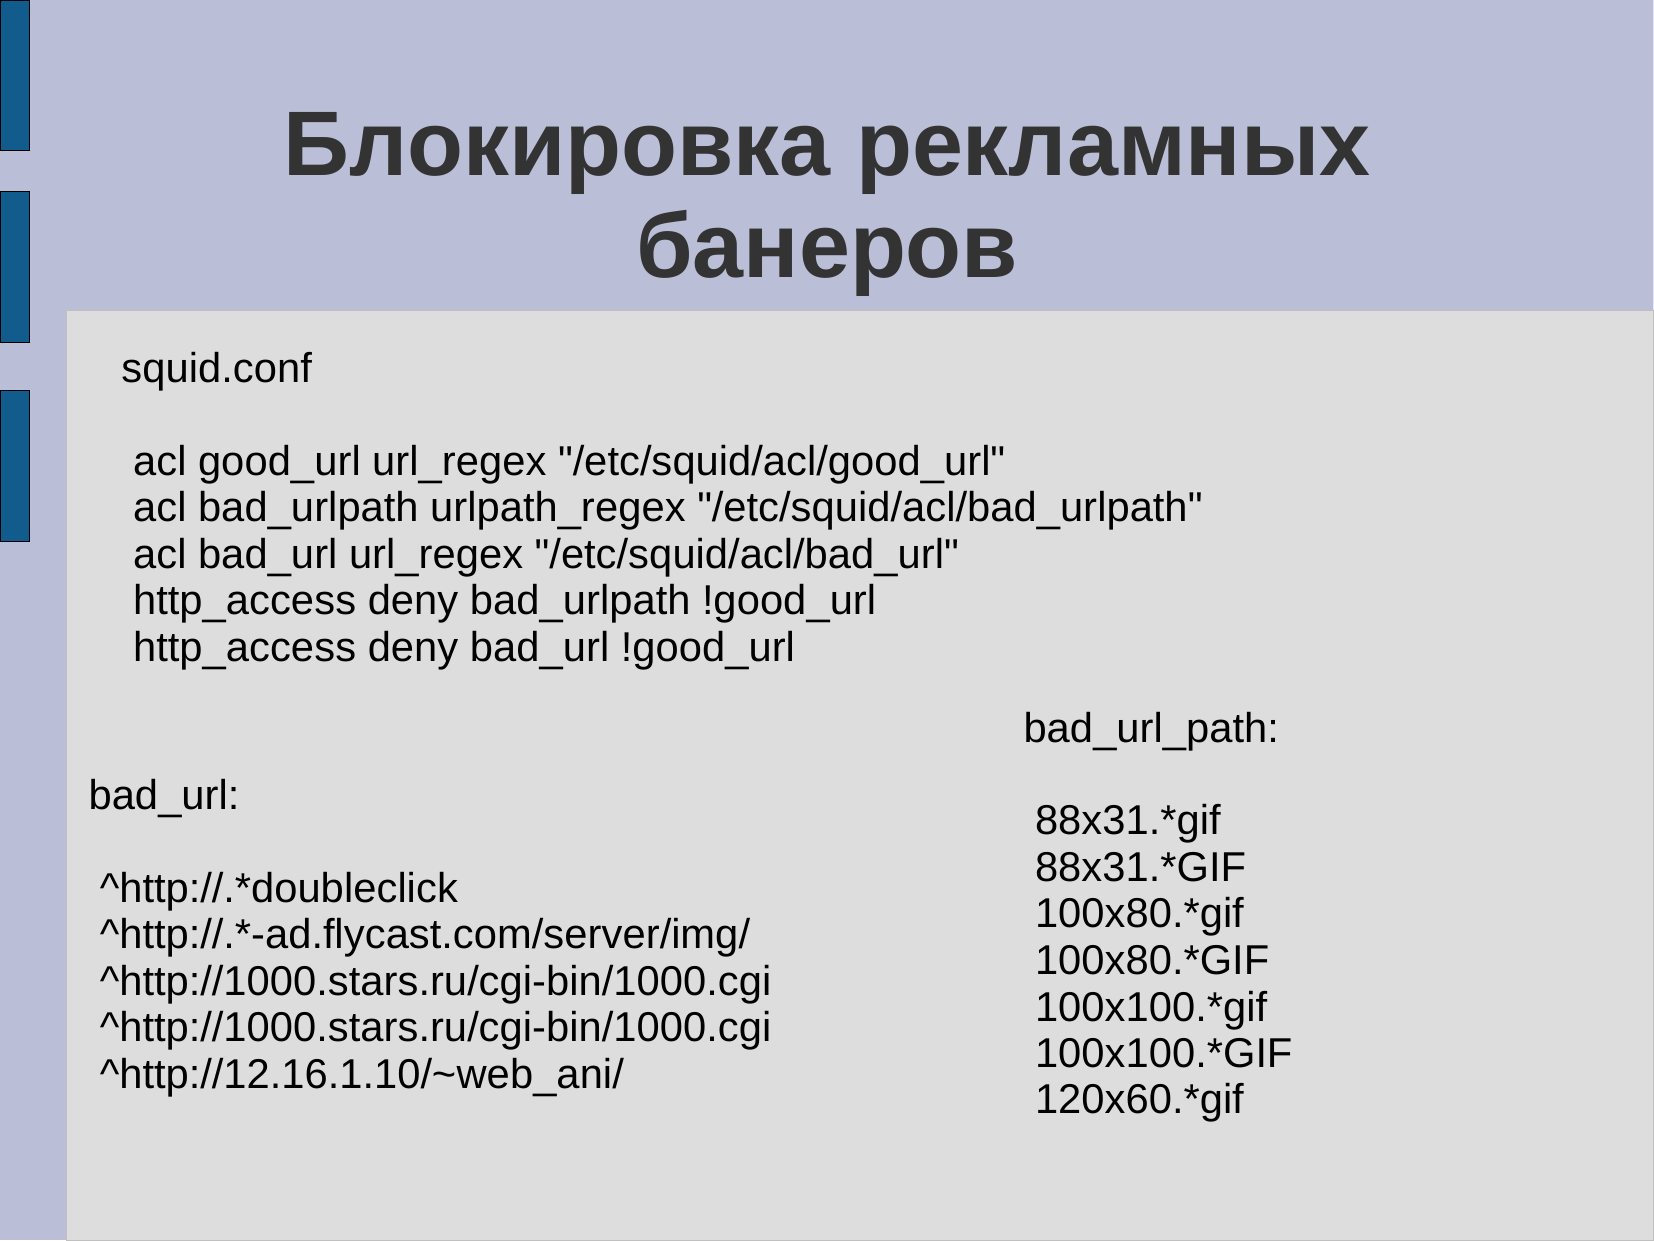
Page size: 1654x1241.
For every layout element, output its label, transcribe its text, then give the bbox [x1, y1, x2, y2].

list bad_url: ^http://.*doubleclick ^http://.*-ad.flycast.com/server/img/ ^http://1000.stars.ru/cgi-bin/1000.cgi ^http://1000.stars.ru/cgi-bin/1000.cgi ^http://12.16.1.10/~web_ani/ [88, 771, 778, 1191]
title Блокировка рекламных банеров [121, 92, 1534, 298]
list bad_url_path: 88x31.*gif 88x31.*GIF 100x80.*gif 100x80.*GIF 100x100.*gif 100x100.*GIF 120x60.*gif [1023, 704, 1654, 1241]
list squid.conf acl good_url url_regex "/etc/squid/acl/good_url" acl bad_urlpath urlpath_regex "/etc/squid/acl/bad_urlpath" acl bad_url url_regex "/etc/squid/acl/bad_url" http_access deny bad_urlpath !good_url http_access deny bad_url !good_url [121, 344, 1565, 739]
